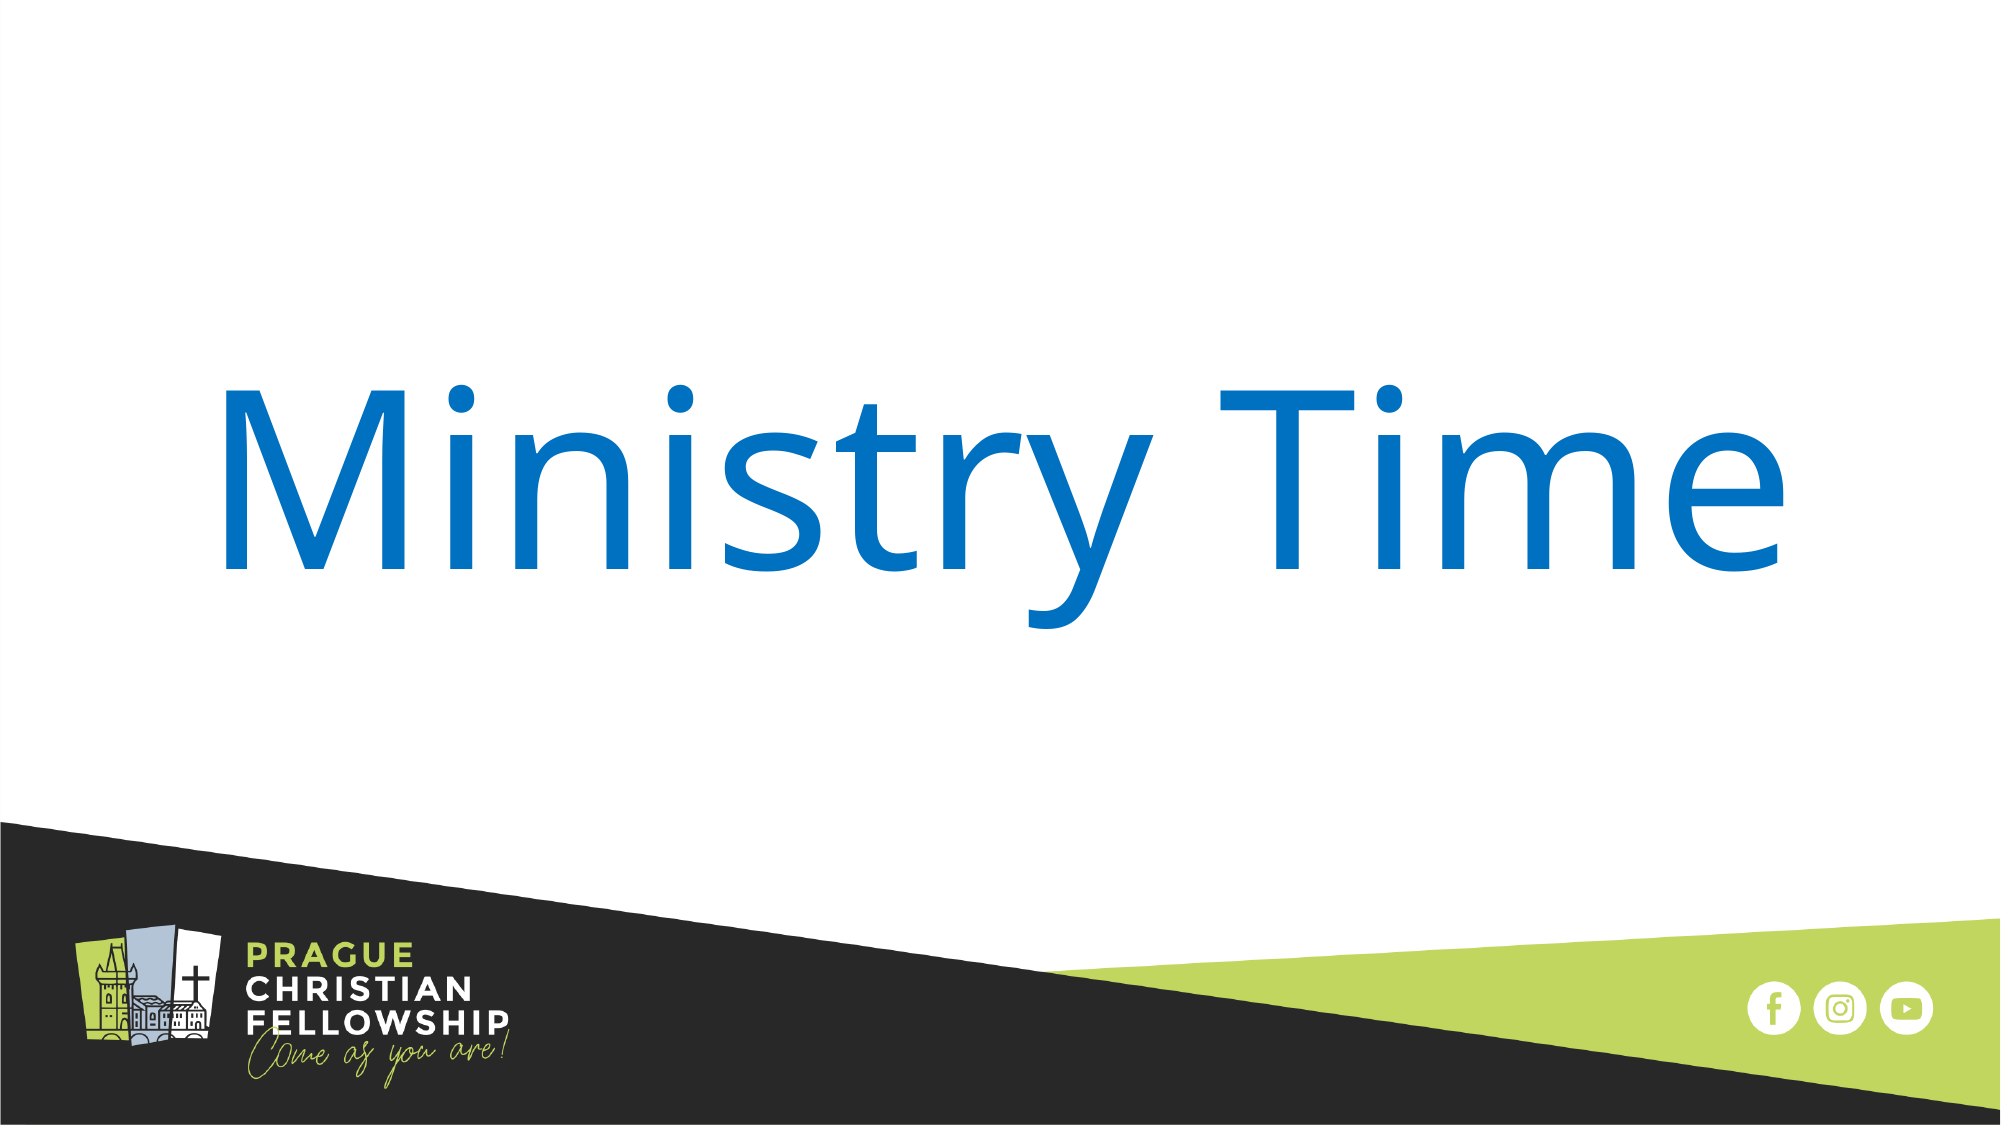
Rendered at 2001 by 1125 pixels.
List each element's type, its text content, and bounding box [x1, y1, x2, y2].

picture [0, 0, 2001, 1125]
title Ministry Time [68, 194, 1932, 639]
